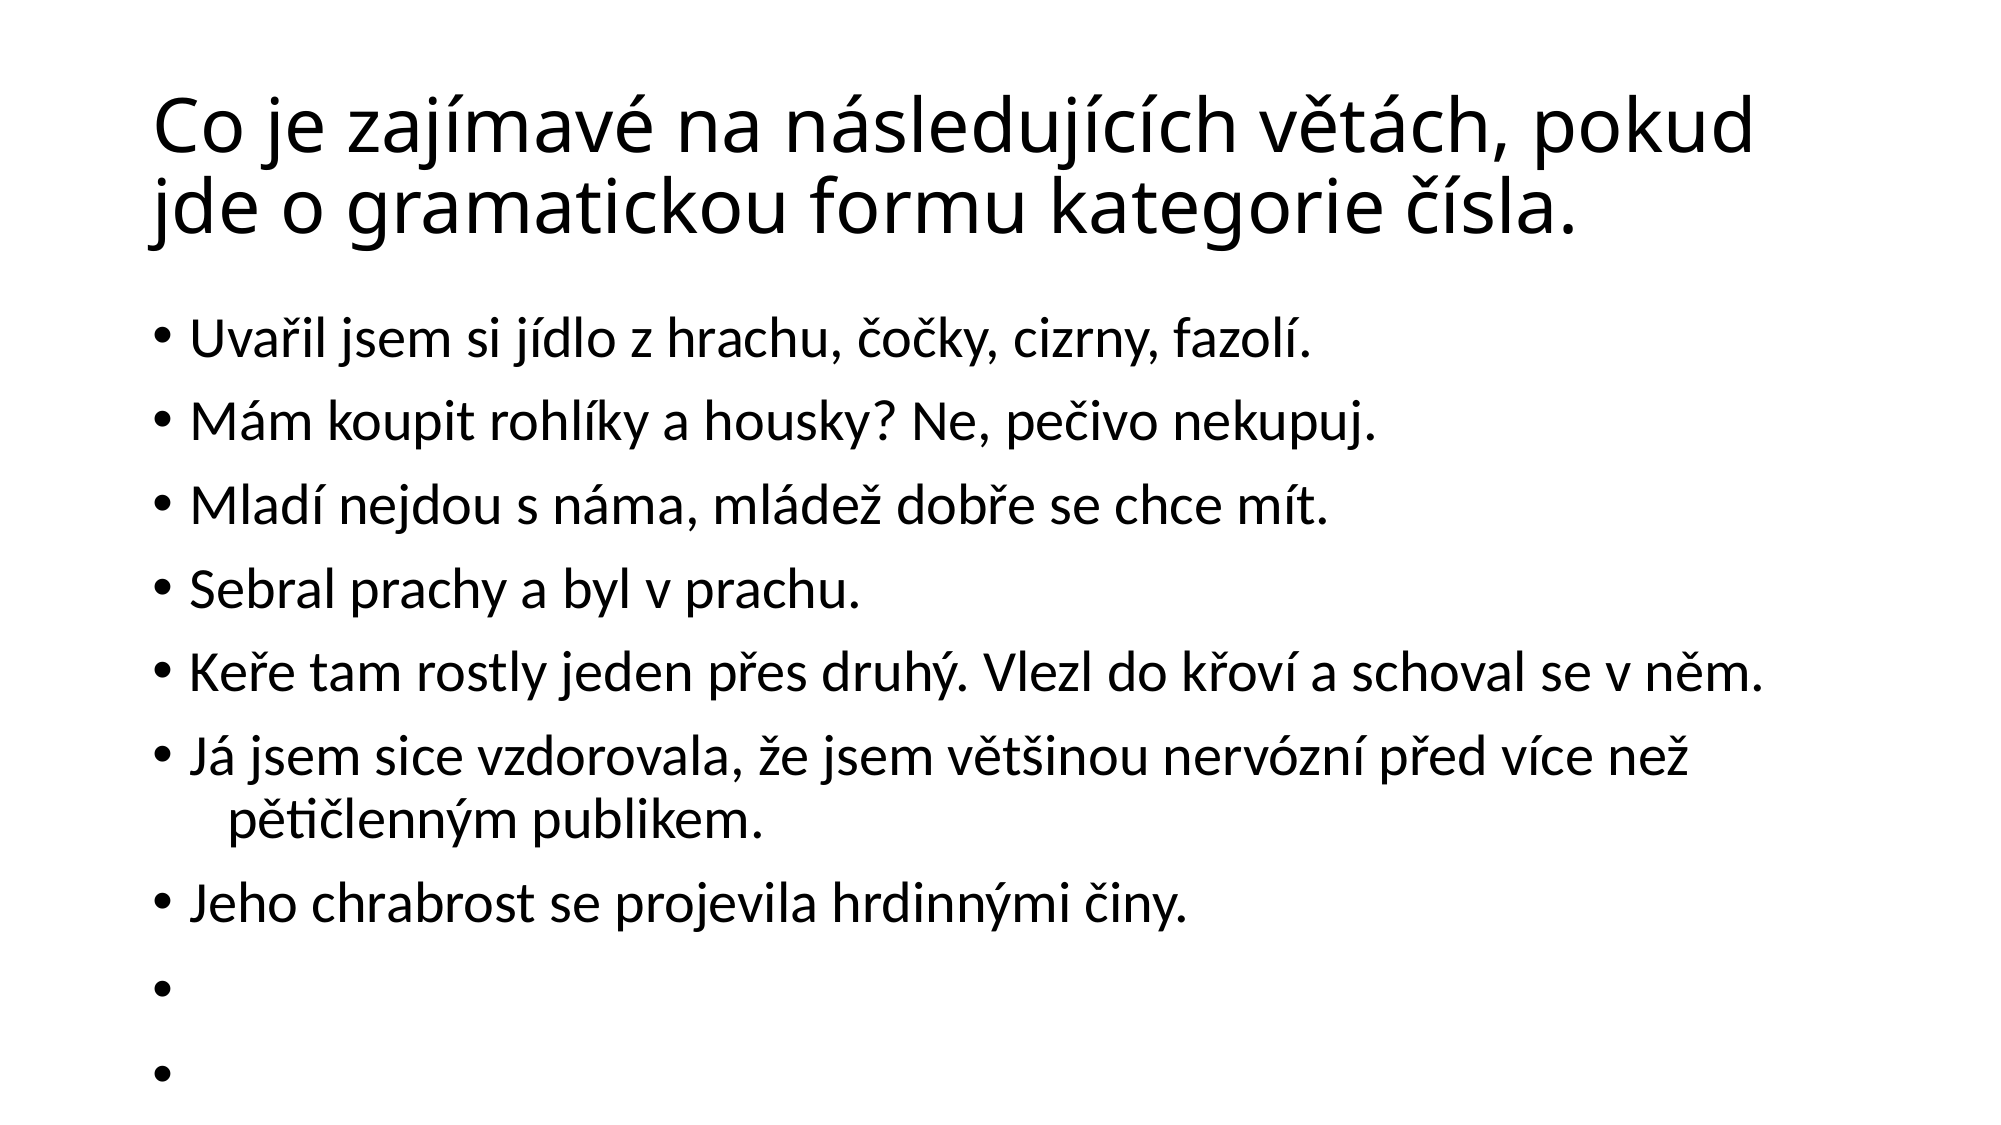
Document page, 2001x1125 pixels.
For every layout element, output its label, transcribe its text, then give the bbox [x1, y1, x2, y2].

title Co je zajímavé na následujících větách, pokud jde o gramatickou formu kategorie čísla. [137, 59, 1863, 278]
list Uvařil jsem si jídlo z hrachu, čočky, cizrny, fazolí. Mám koupit rohlíky a housky? Ne, pečivo nekupuj. Mladí nejdou s náma, mládež dobře se chce mít. Sebral prachy a byl v prachu. Keře tam rostly jeden přes druhý. Vlezl do křoví a schoval se v něm. Já jsem sice vzdorovala, že jsem většinou nervózní před více než pětičlenným publikem. Jeho chrabrost se projevila hrdinnými činy. [137, 299, 1863, 1014]
